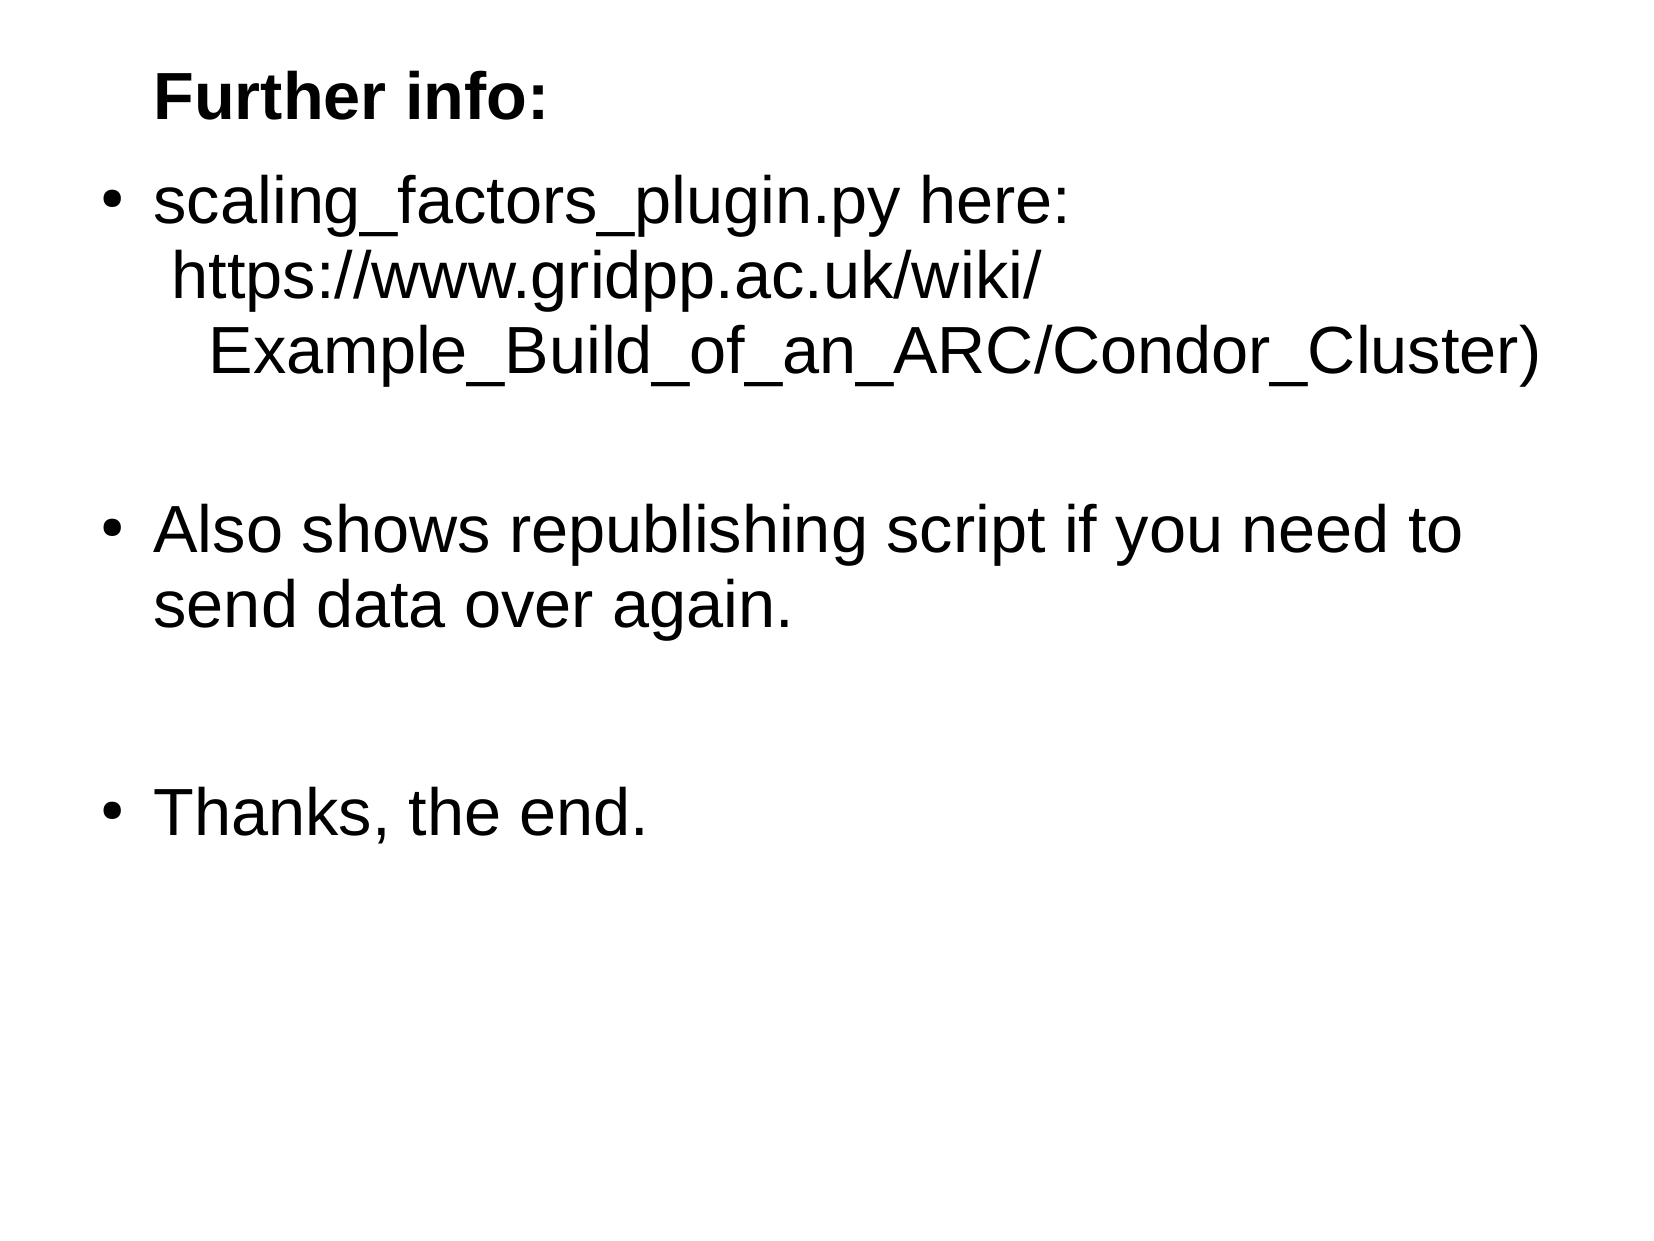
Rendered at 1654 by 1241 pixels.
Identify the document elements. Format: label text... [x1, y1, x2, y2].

list Further info: scaling_factors_plugin.py here: https://www.gridpp.ac.uk/wiki/ Example_Build_of_an_ARC/Condor_Cluster) Also shows republishing script if you need to send data over again. Thanks, the end. [82, 59, 1571, 1158]
